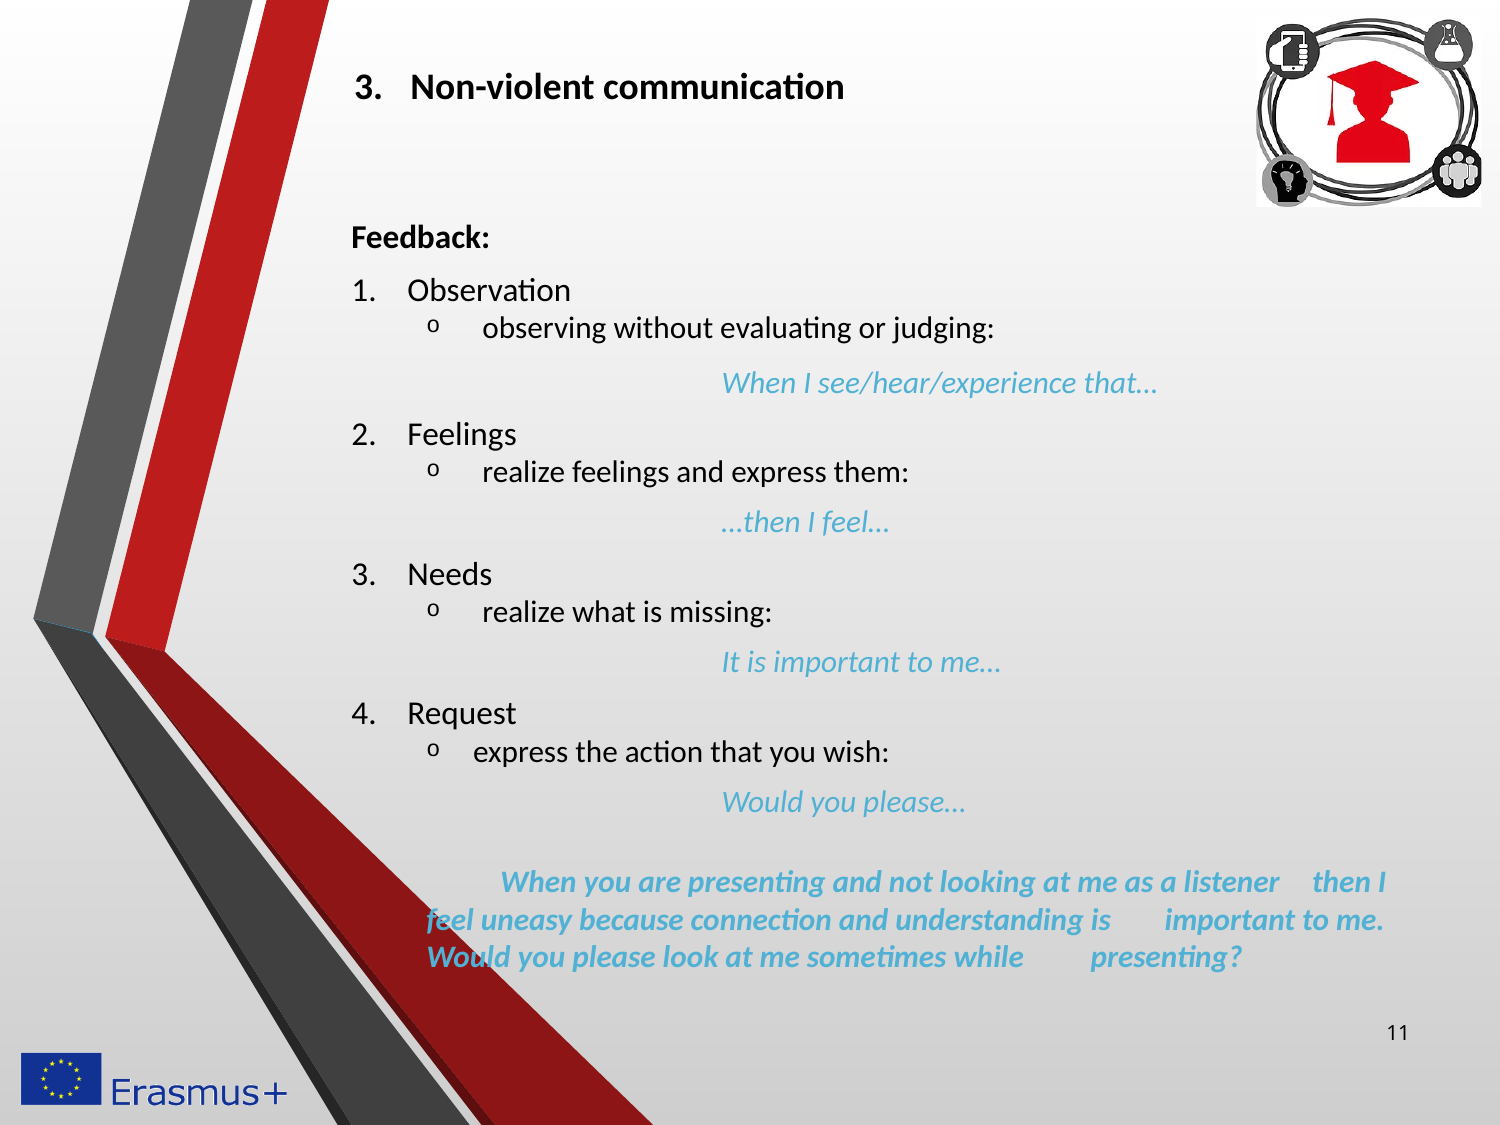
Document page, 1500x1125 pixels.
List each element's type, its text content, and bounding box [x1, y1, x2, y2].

text_box Non-violent communication [339, 54, 1249, 115]
picture [5, 1037, 302, 1120]
picture [1256, 18, 1482, 207]
text_box Feedback: Observation observing without evaluating or judging: When I see/hear/experience that… Feelings realize feelings and express them: …then I feel… Needs realize what is missing: It is important to me… Request express the action that you wish: Would you please… When you are presenting and not looking at me as a listener then I feel uneasy because connection and understanding is important to me. Would you please look at me sometimes while presenting? [336, 208, 1425, 982]
slide_number <numer> [1357, 1003, 1425, 1064]
chart [1257, 19, 1483, 209]
